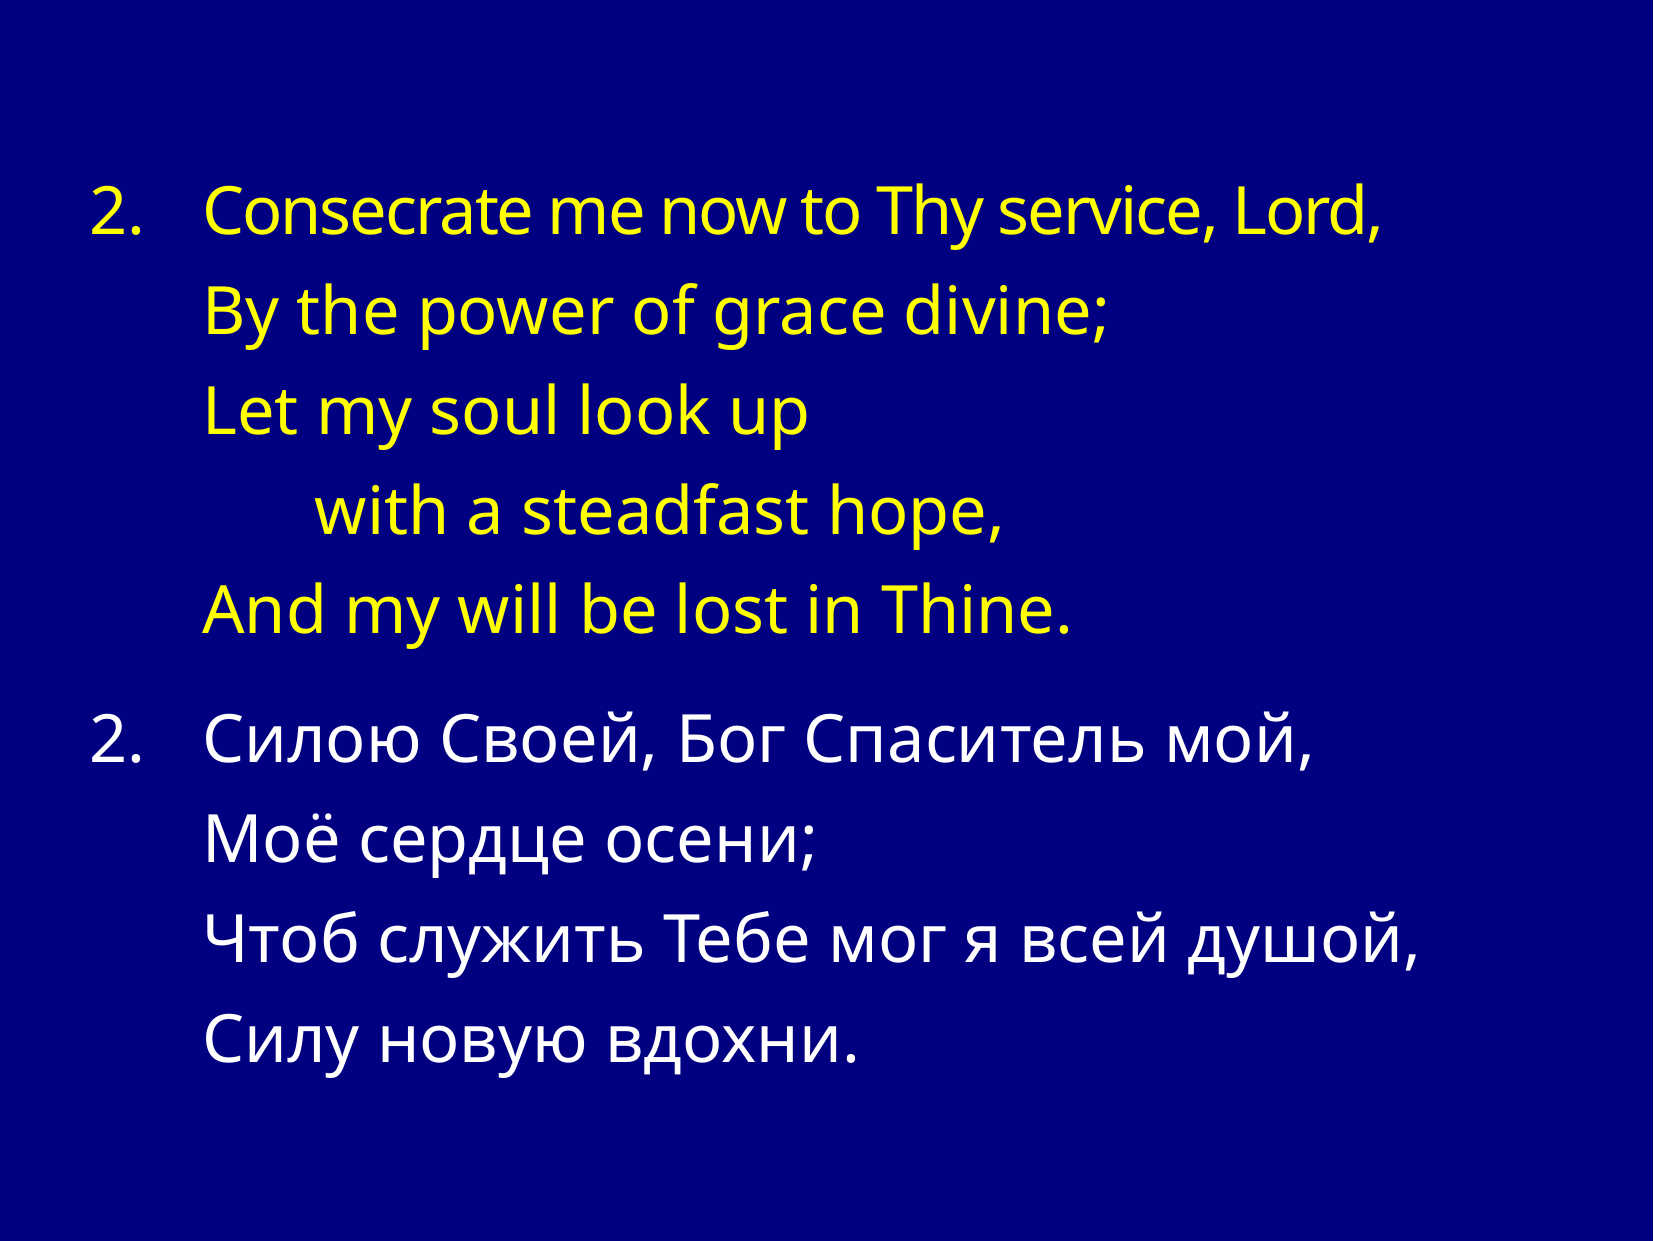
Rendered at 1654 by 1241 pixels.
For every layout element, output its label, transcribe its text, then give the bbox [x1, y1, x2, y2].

text_box 2. Consecrate me now to Thy service, Lord, By the power of grace divine; Let my soul look up with a steadfast hope, And my will be lost in Thine. [75, 56, 1653, 638]
text_box 2. Силою Своей, Бог Спаситель мой, Моё сердце осени; Чтоб служить Тебе мог я всей душой, Силу новую вдохни. [75, 675, 1653, 1163]
